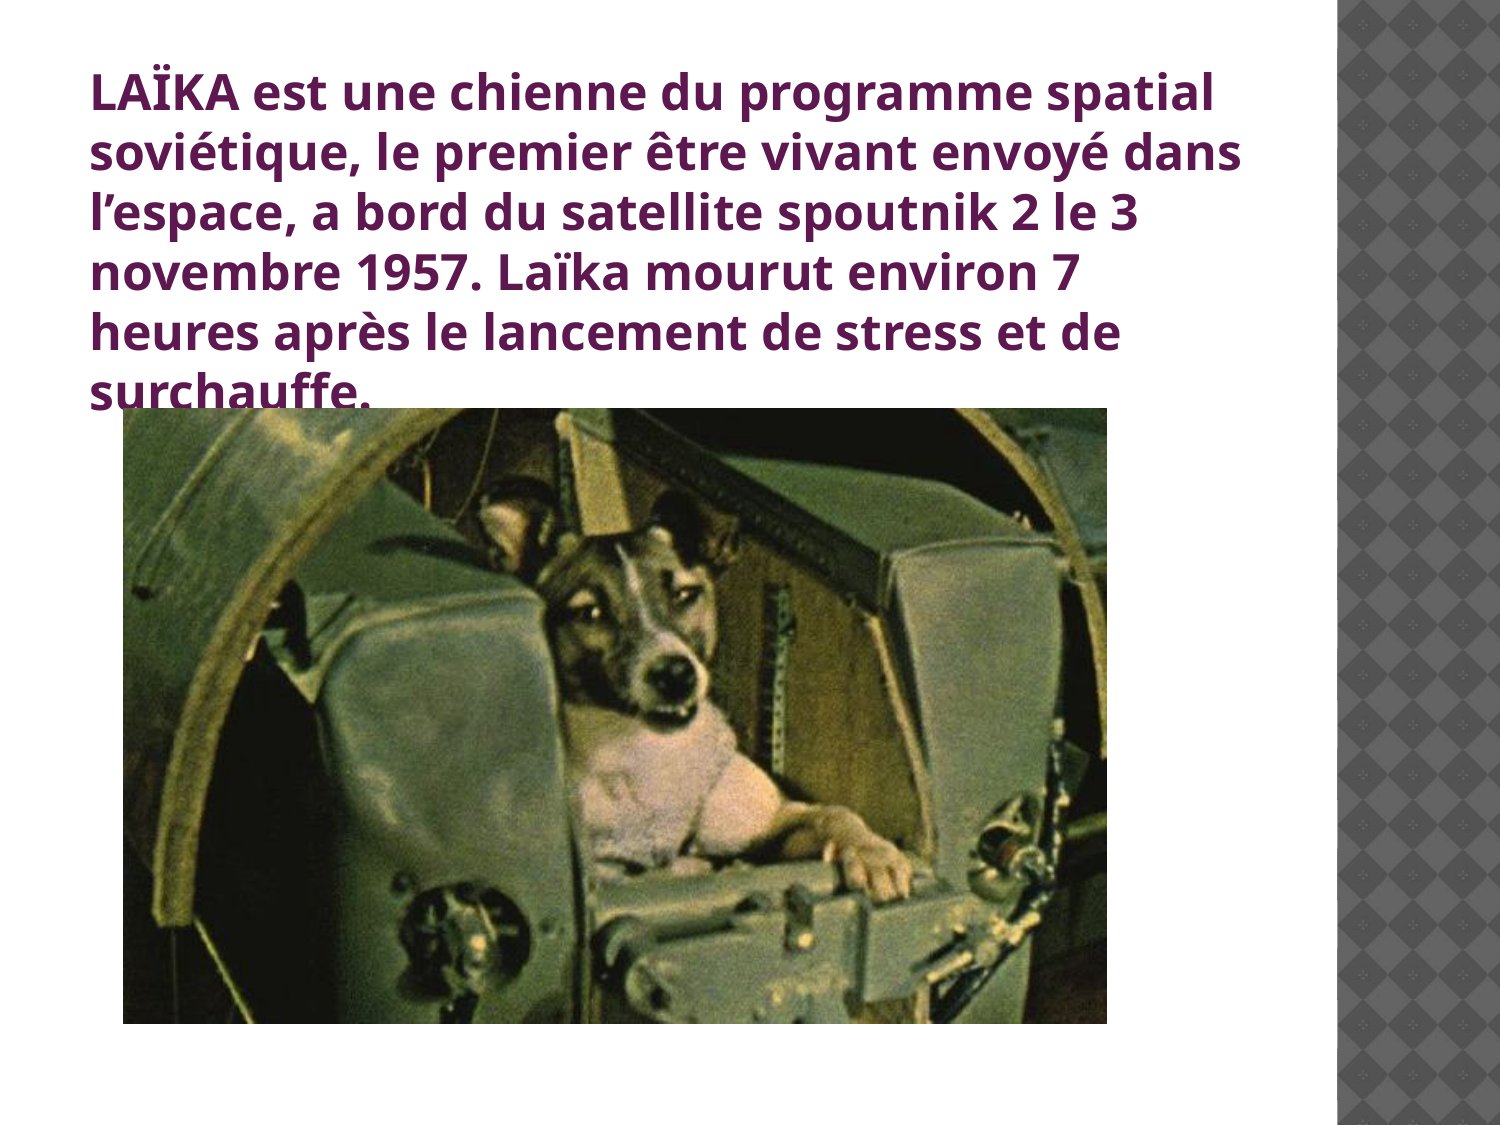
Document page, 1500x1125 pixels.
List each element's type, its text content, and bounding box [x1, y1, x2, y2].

picture [1337, 0, 1500, 1125]
picture [123, 408, 1107, 1024]
title LAÏKA est une chienne du programme spatial soviétique, le premier être vivant envoyé dans l’espace, a bord du satellite spoutnik 2 le 3 novembre 1957. Laïka mourut environ 7 heures après le lancement de stress et de surchauffe. [75, 52, 1263, 339]
